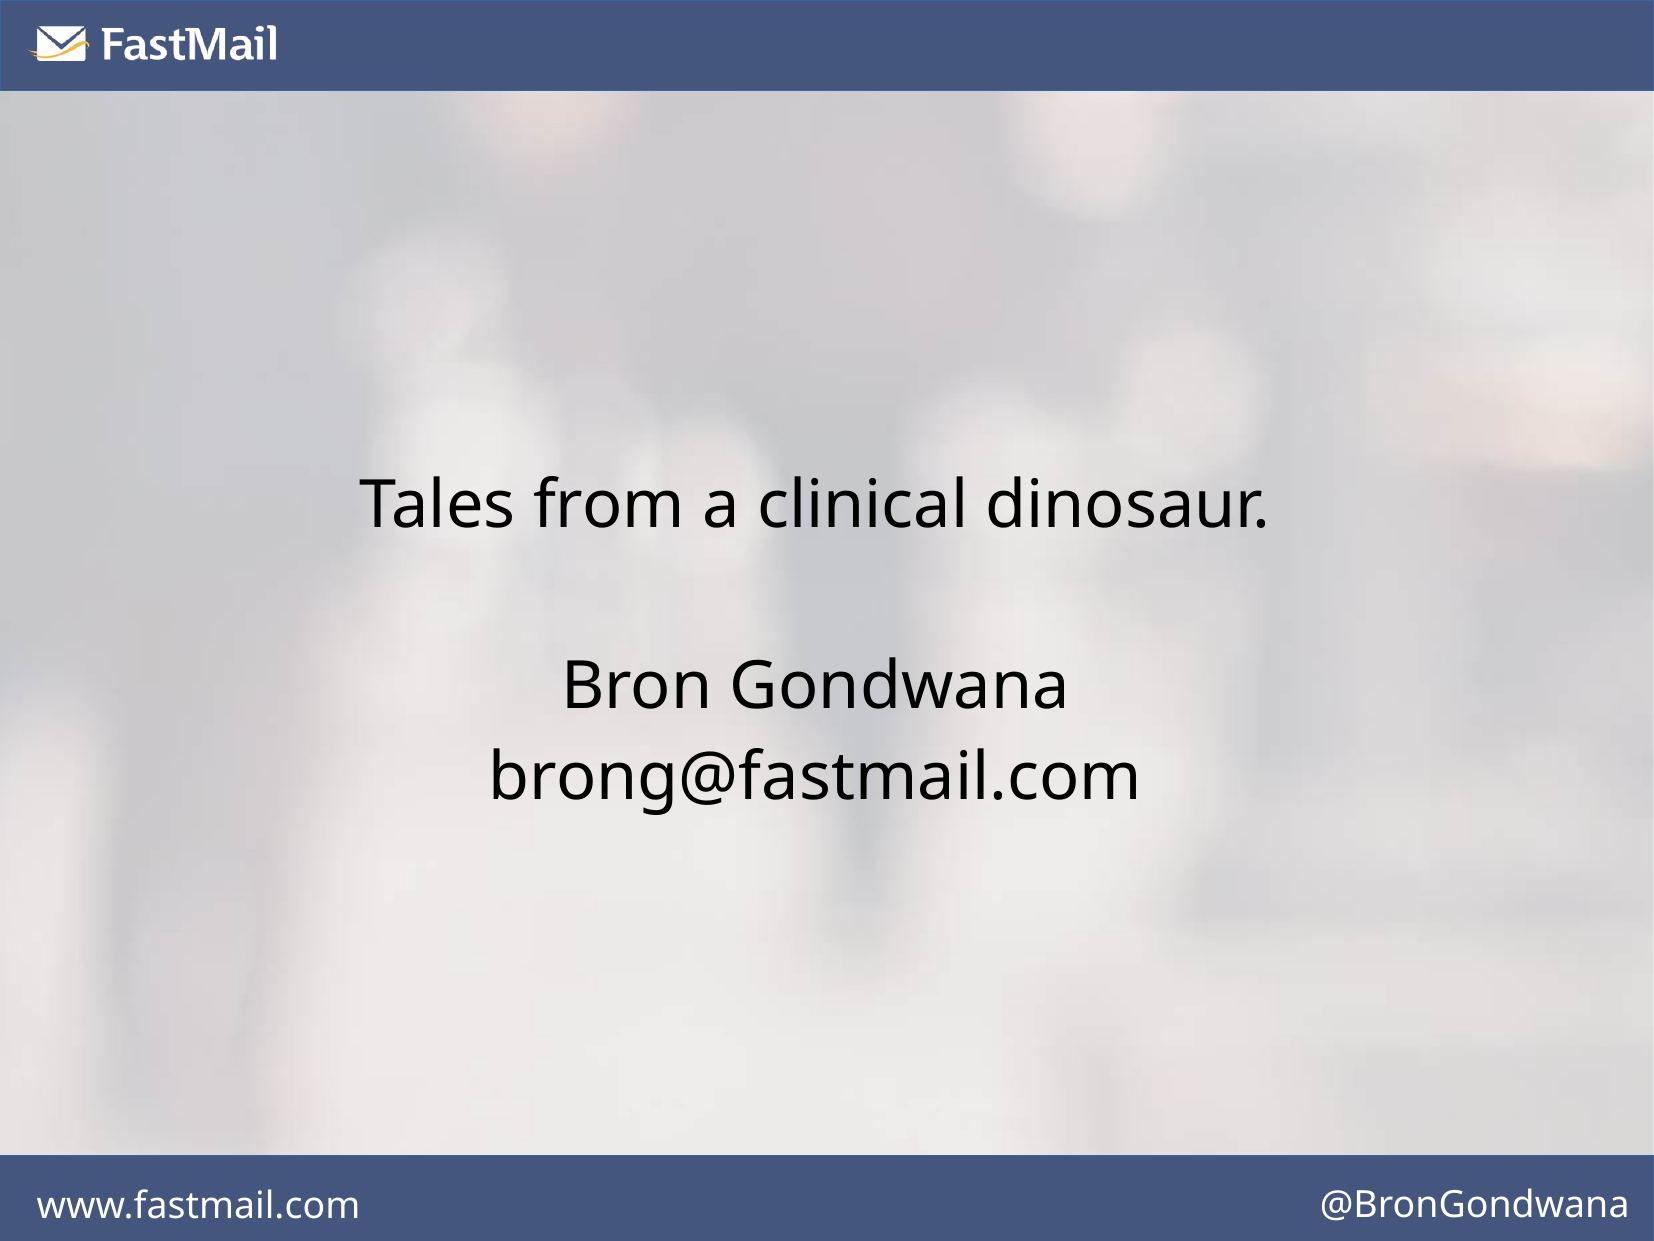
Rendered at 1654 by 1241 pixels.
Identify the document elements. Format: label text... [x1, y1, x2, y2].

picture [26, 8, 302, 78]
subtitle Tales from a clinical dinosaur. Bron Gondwana brong@fastmail.com [71, 255, 1561, 1021]
picture [0, 91, 1654, 1155]
